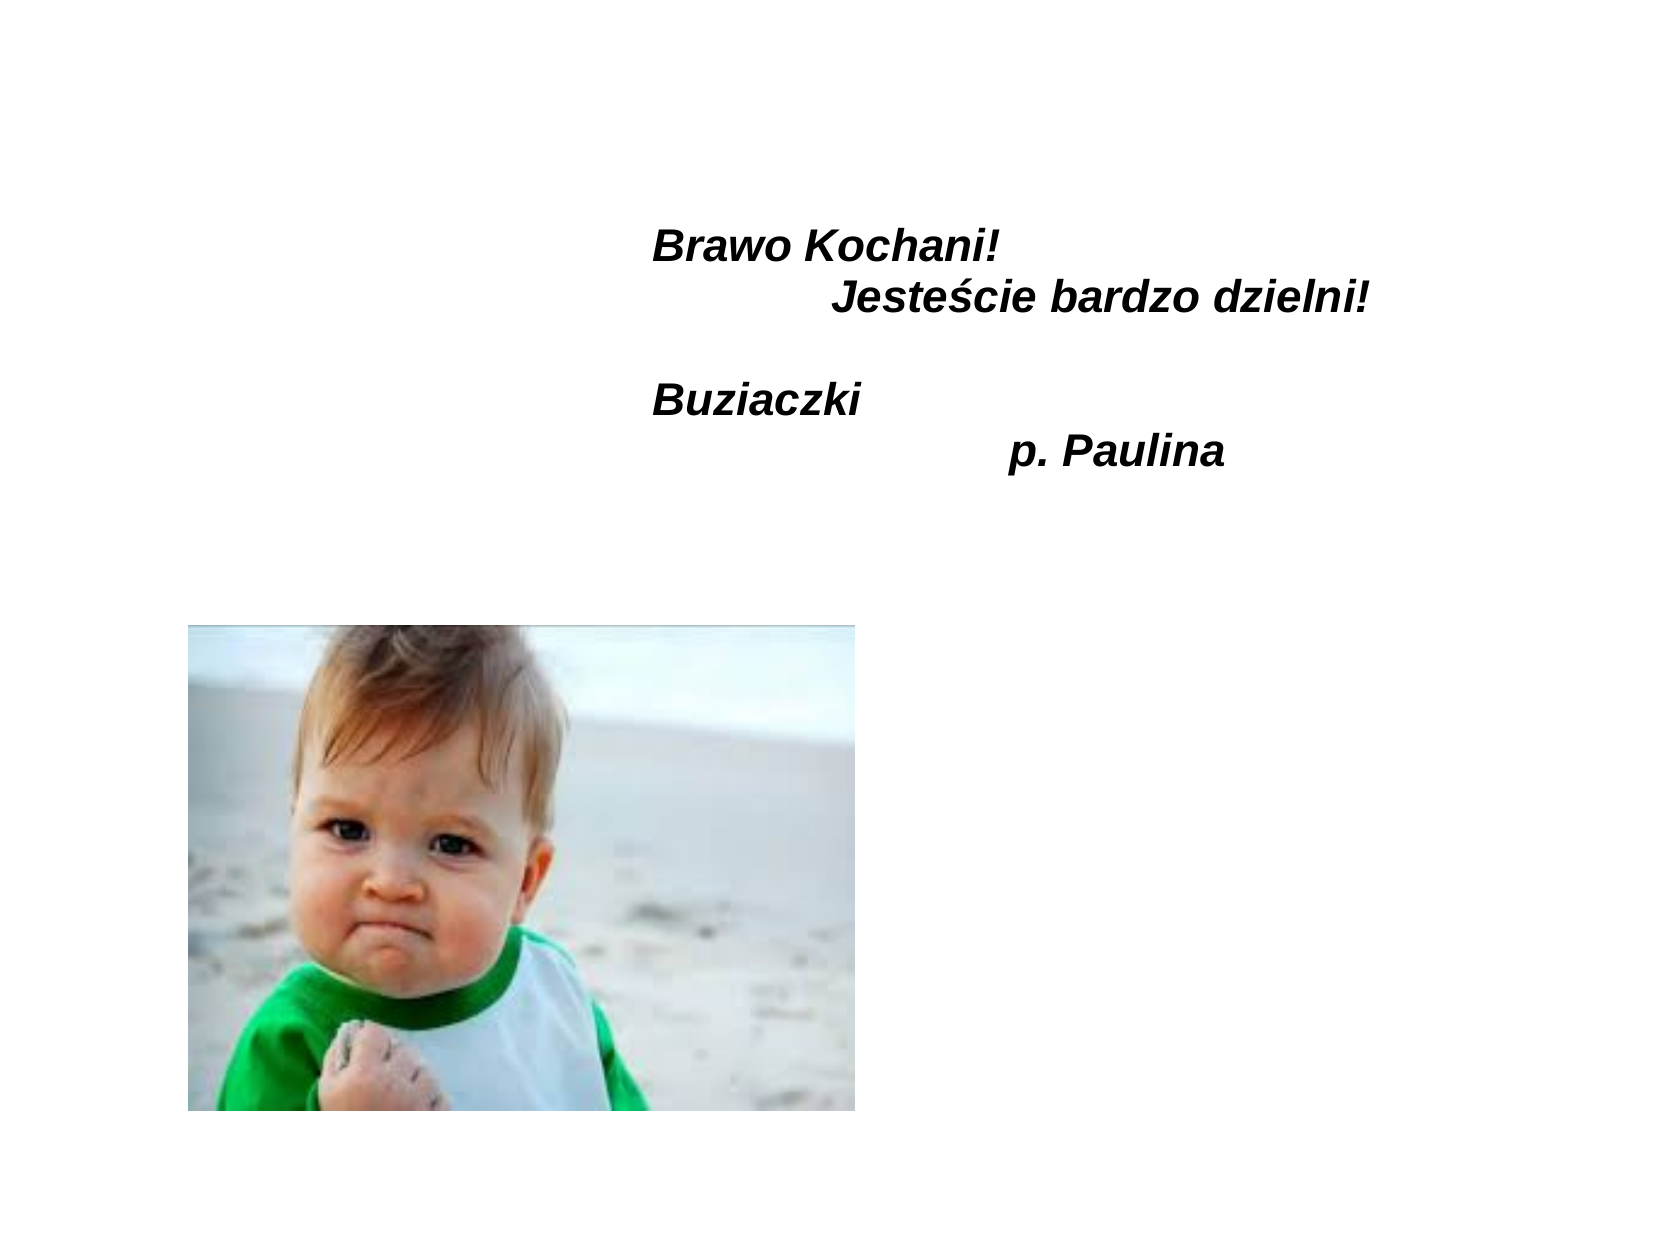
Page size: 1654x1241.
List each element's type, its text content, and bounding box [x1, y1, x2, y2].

picture [188, 625, 855, 1111]
text_box Brawo Kochani! Jesteście bardzo dzielni! Buziaczki p. Paulina [637, 212, 1501, 487]
